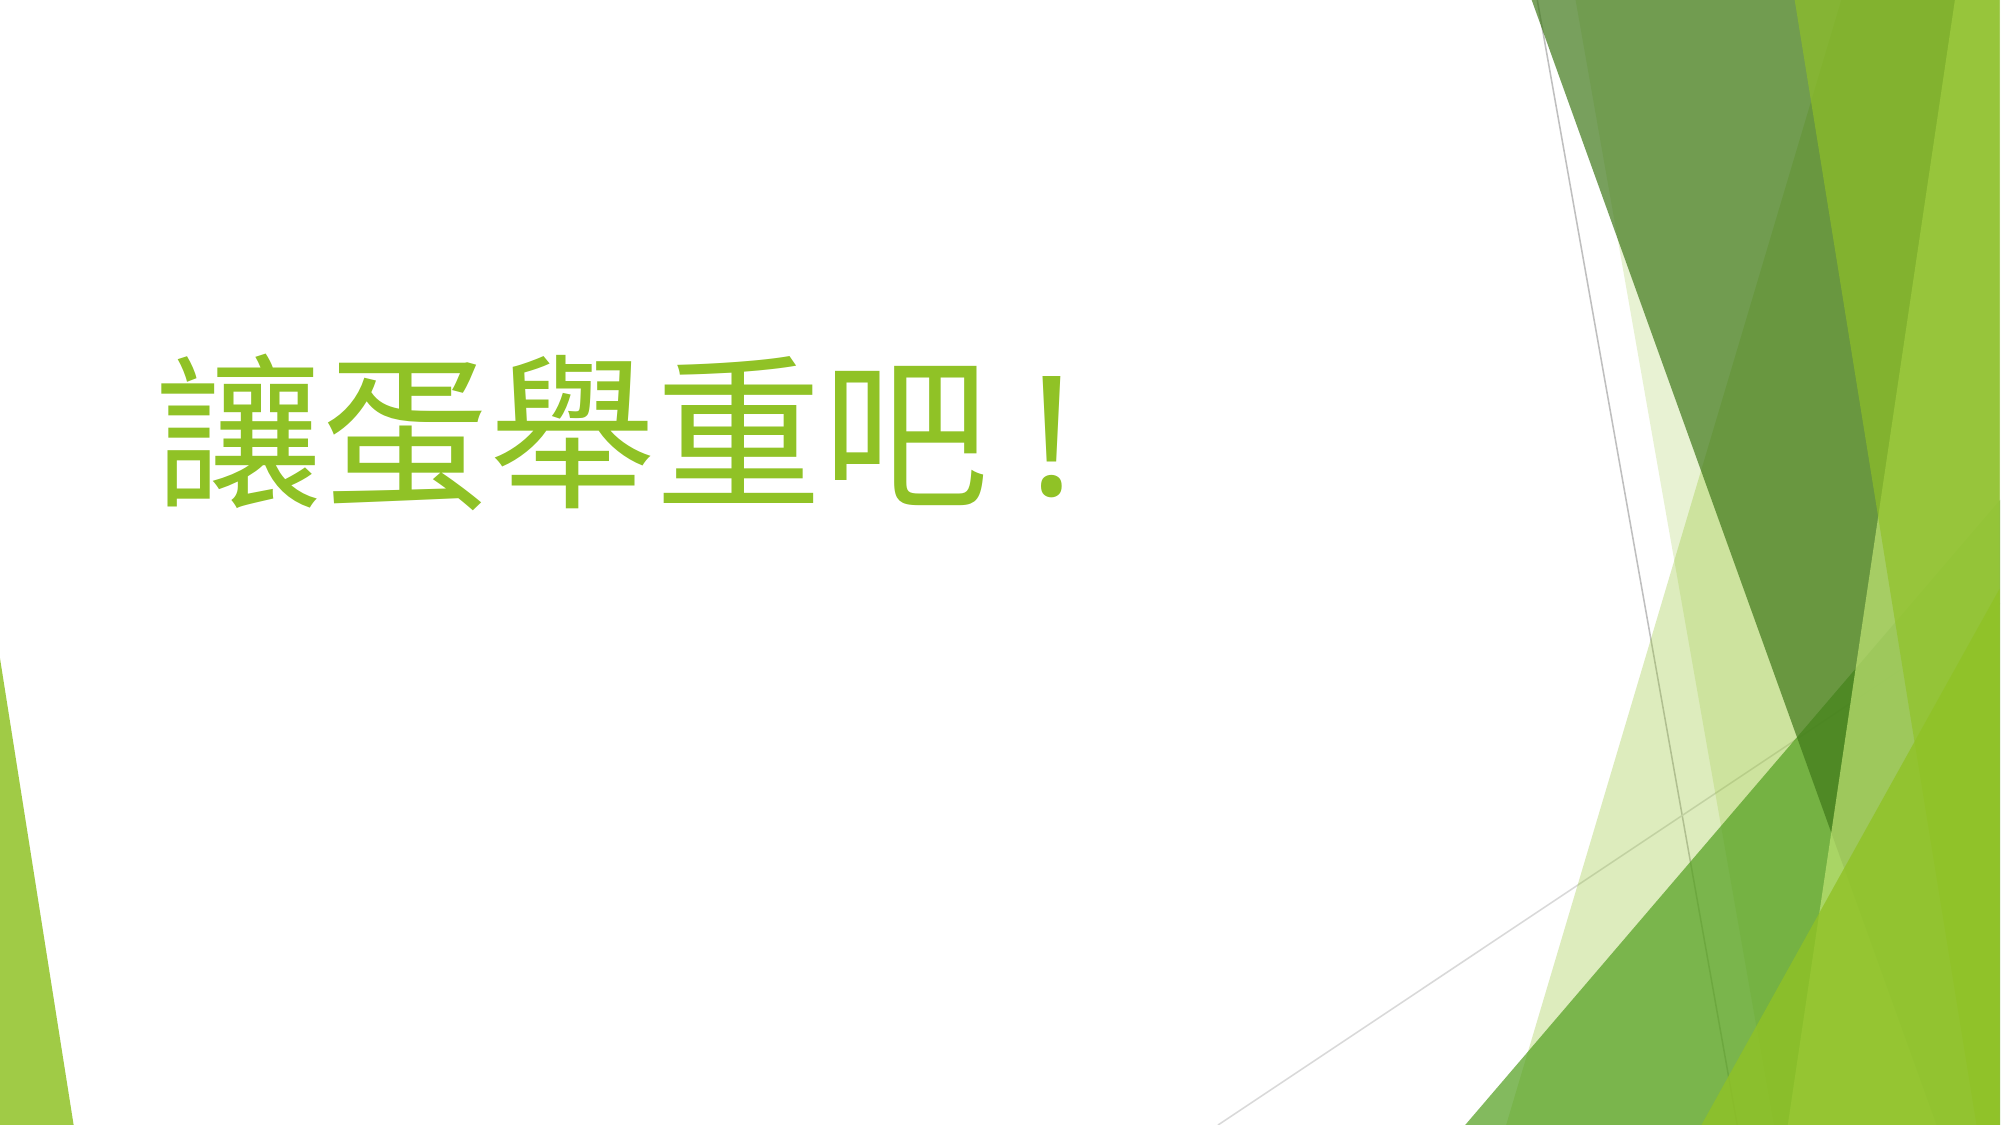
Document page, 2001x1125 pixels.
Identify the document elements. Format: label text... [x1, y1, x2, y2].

title 讓蛋舉重吧! [140, 321, 1606, 662]
